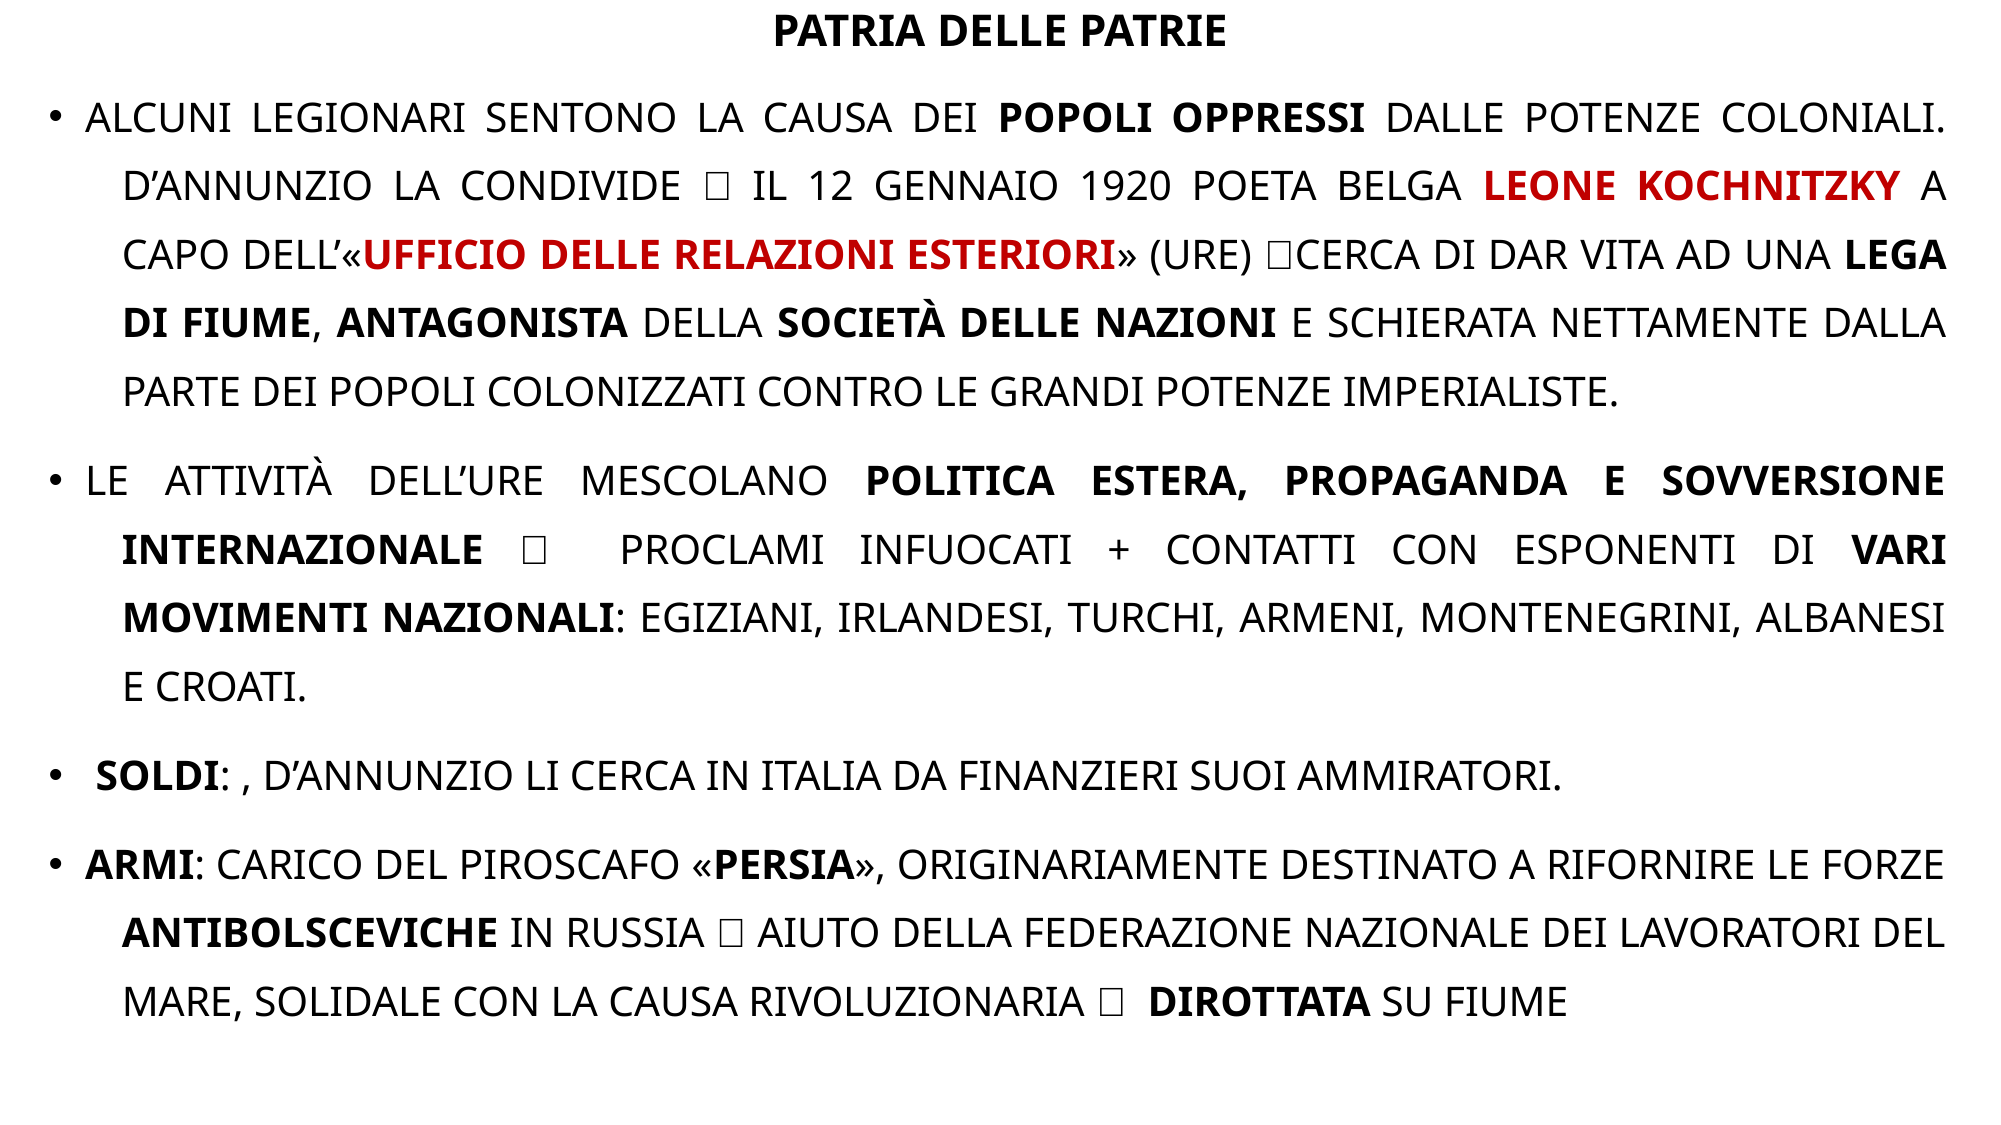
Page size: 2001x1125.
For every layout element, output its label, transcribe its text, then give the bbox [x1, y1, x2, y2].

list ALCUNI LEGIONARI SENTONO LA CAUSA DEI POPOLI OPPRESSI DALLE POTENZE COLONIALI. D’ANNUNZIO LA CONDIVIDE  IL 12 GENNAIO 1920 POETA BELGA LEONE KOCHNITZKY A CAPO DELL’«UFFICIO DELLE RELAZIONI ESTERIORI» (URE) CERCA DI DAR VITA AD UNA LEGA DI FIUME, ANTAGONISTA DELLA SOCIETÀ DELLE NAZIONI E SCHIERATA NETTAMENTE DALLA PARTE DEI POPOLI COLONIZZATI CONTRO LE GRANDI POTENZE IMPERIALISTE. LE ATTIVITÀ DELL’URE MESCOLANO POLITICA ESTERA, PROPAGANDA E SOVVERSIONE INTERNAZIONALE  PROCLAMI INFUOCATI + CONTATTI CON ESPONENTI DI VARI MOVIMENTI NAZIONALI: EGIZIANI, IRLANDESI, TURCHI, ARMENI, MONTENEGRINI, ALBANESI E CROATI. SOLDI: , D’ANNUNZIO LI CERCA IN ITALIA DA FINANZIERI SUOI AMMIRATORI. ARMI: CARICO DEL PIROSCAFO «PERSIA», ORIGINARIAMENTE DESTINATO A RIFORNIRE LE FORZE ANTIBOLSCEVICHE IN RUSSIA  AIUTO DELLA FEDERAZIONE NAZIONALE DEI LAVORATORI DEL MARE, SOLIDALE CON LA CAUSA RIVOLUZIONARIA  DIROTTATA SU FIUME [33, 64, 1962, 1091]
title PATRIA DELLE PATRIE [137, 0, 1863, 64]
